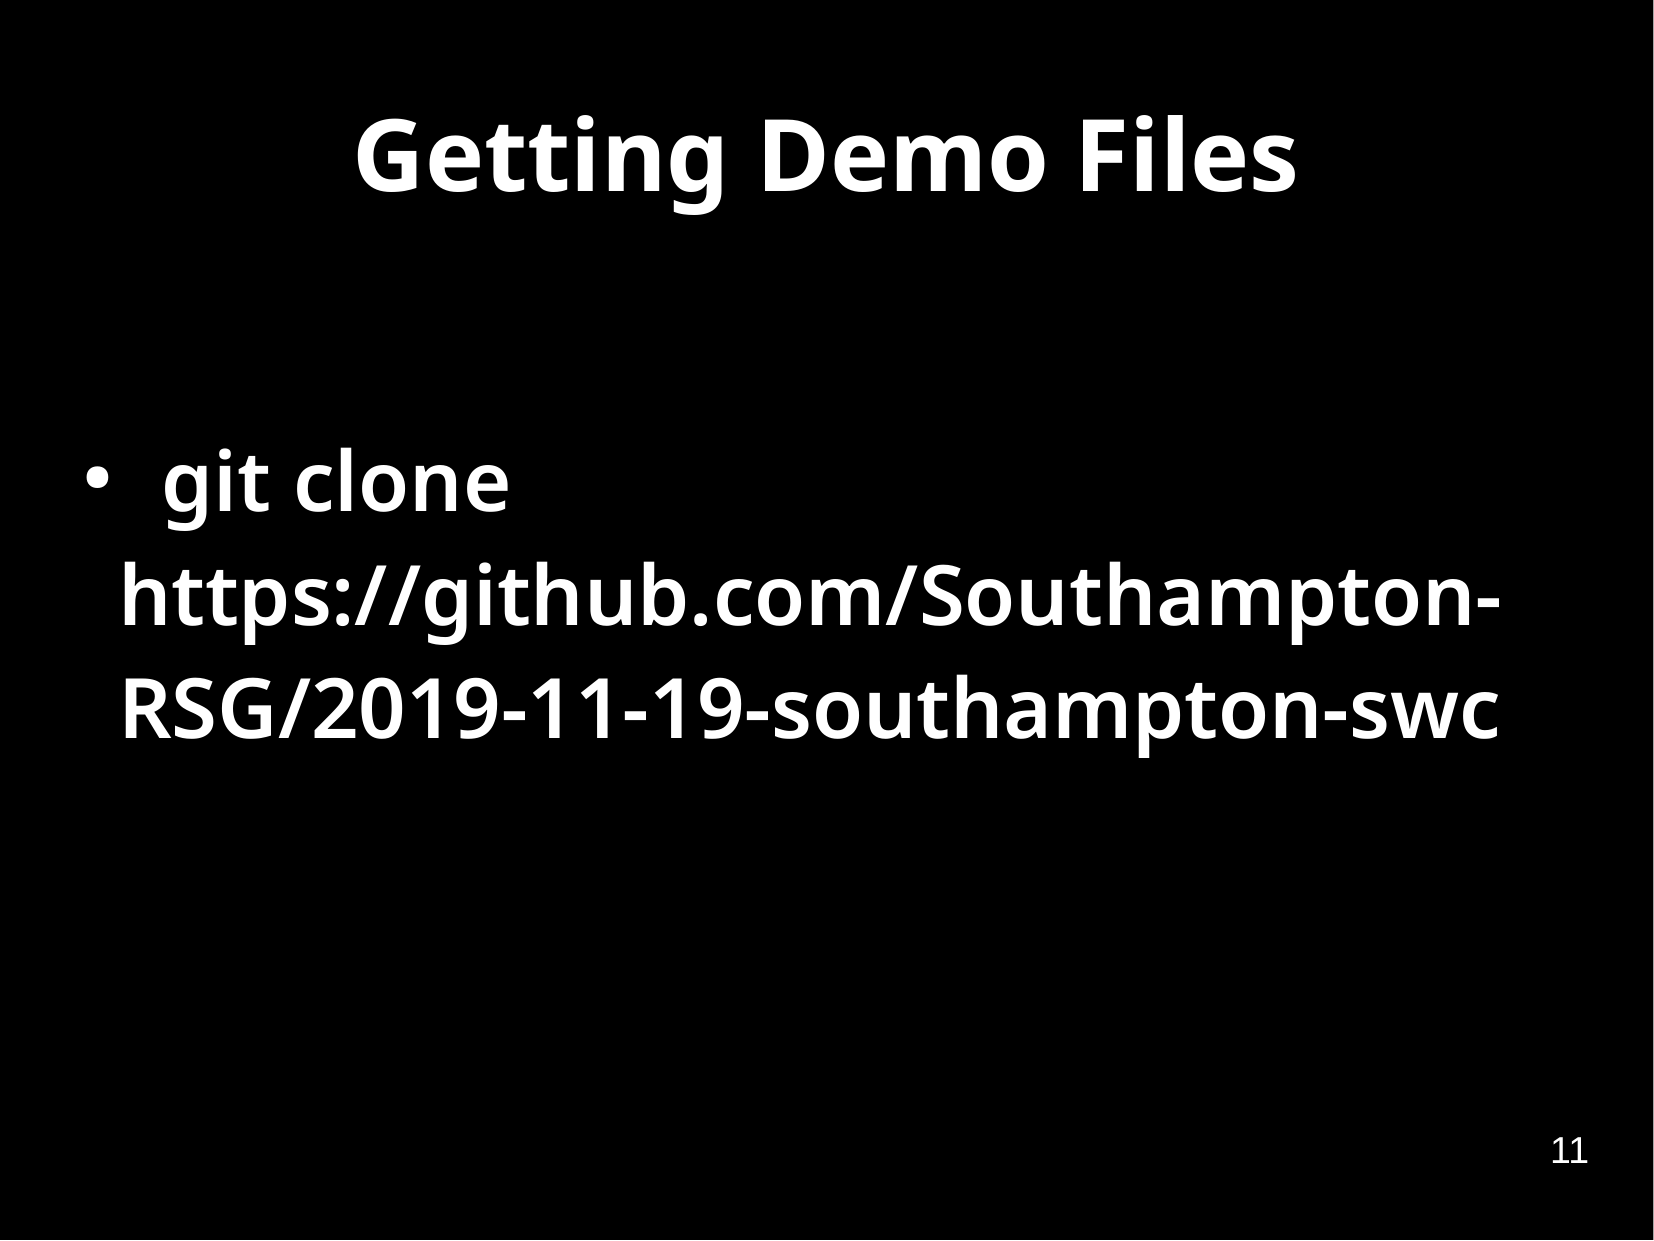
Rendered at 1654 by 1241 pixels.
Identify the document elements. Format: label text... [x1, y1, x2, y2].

text_box 11 [1535, 1122, 1607, 1179]
subtitle git clone https://github.com/Southampton-RSG/2019-11-19-southampton-swc [82, 290, 1571, 1010]
title Getting Demo Files [82, 49, 1571, 257]
